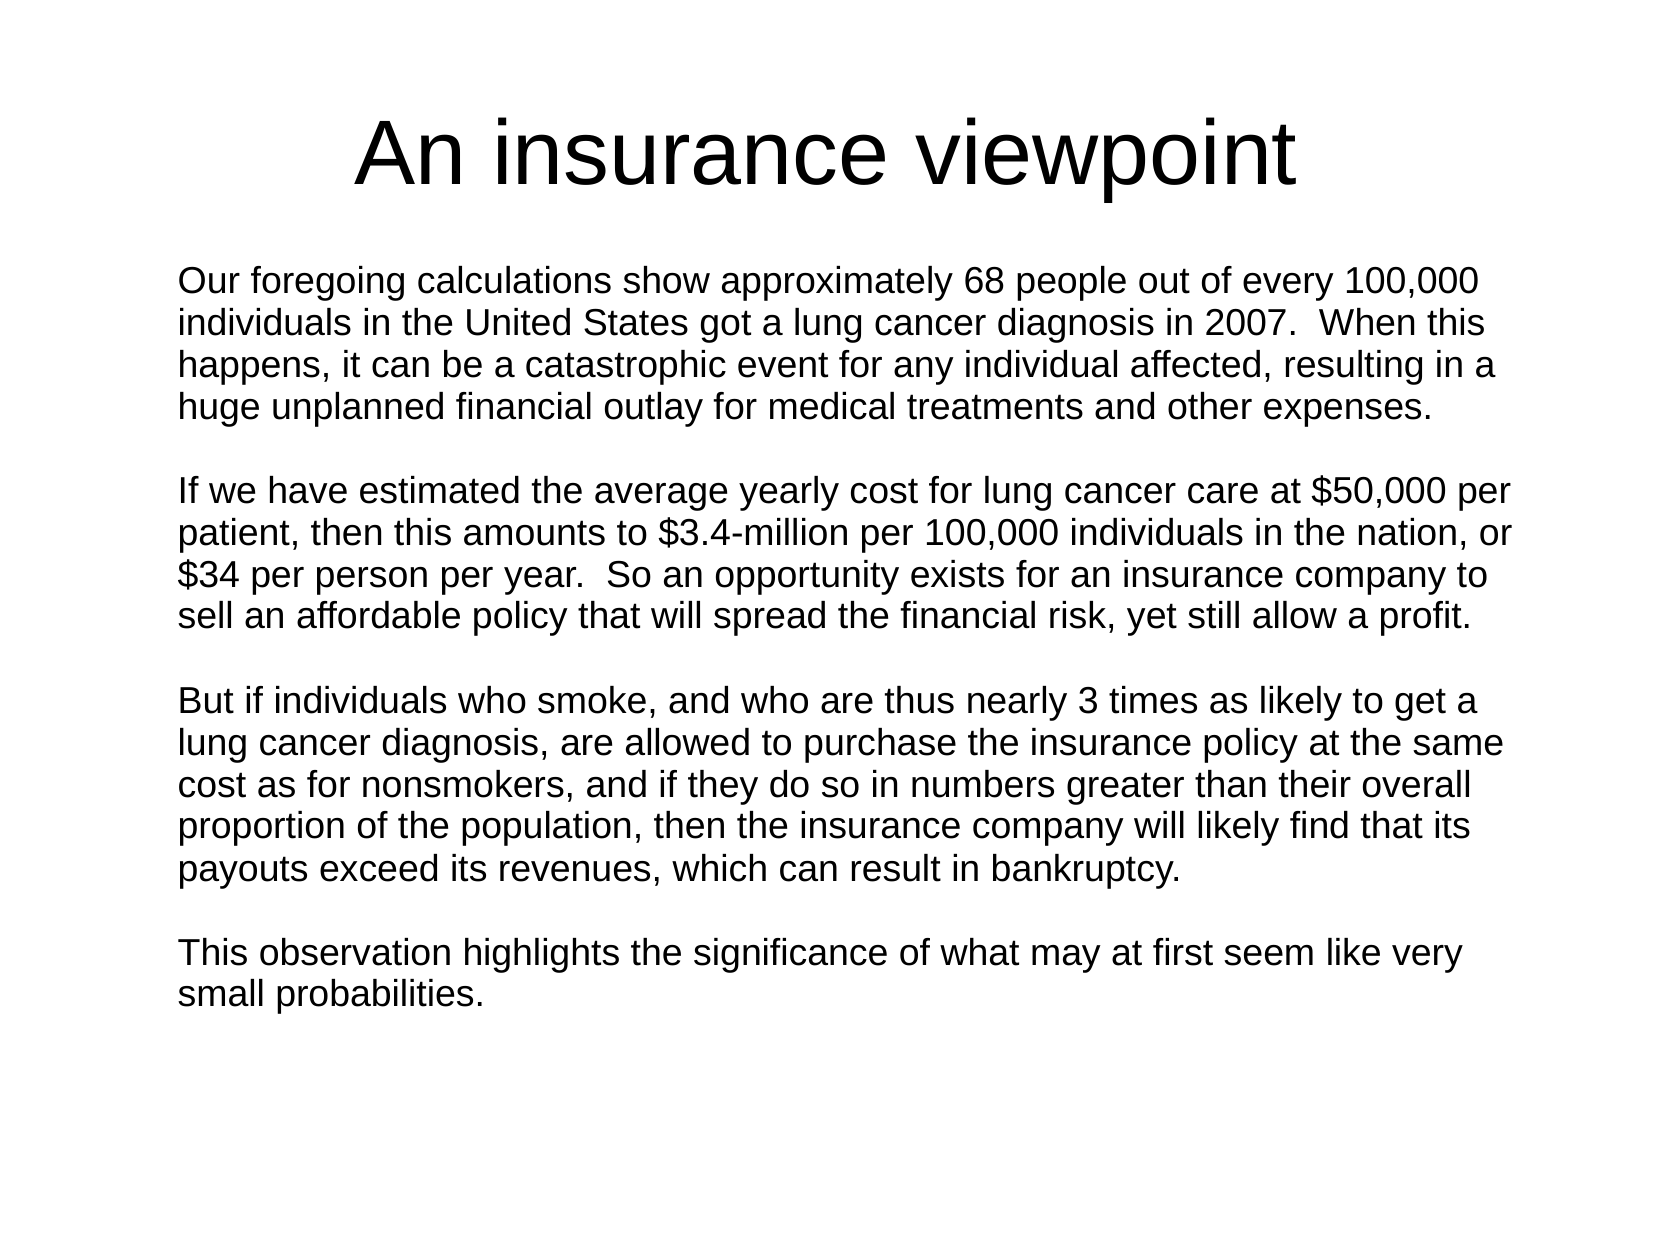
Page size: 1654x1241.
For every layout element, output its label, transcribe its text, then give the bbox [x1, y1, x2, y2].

text_box Our foregoing calculations show approximately 68 people out of every 100,000 individuals in the United States got a lung cancer diagnosis in 2007. When this happens, it can be a catastrophic event for any individual affected, resulting in a huge unplanned financial outlay for medical treatments and other expenses. If we have estimated the average yearly cost for lung cancer care at $50,000 per patient, then this amounts to $3.4-million per 100,000 individuals in the nation, or $34 per person per year. So an opportunity exists for an insurance company to sell an affordable policy that will spread the financial risk, yet still allow a profit. But if individuals who smoke, and who are thus nearly 3 times as likely to get a lung cancer diagnosis, are allowed to purchase the insurance policy at the same cost as for nonsmokers, and if they do so in numbers greater than their overall proportion of the population, then the insurance company will likely find that its payouts exceed its revenues, which can result in bankruptcy. This observation highlights the significance of what may at first seem like very small probabilities. [162, 251, 1528, 1065]
title An insurance viewpoint [82, 49, 1571, 257]
